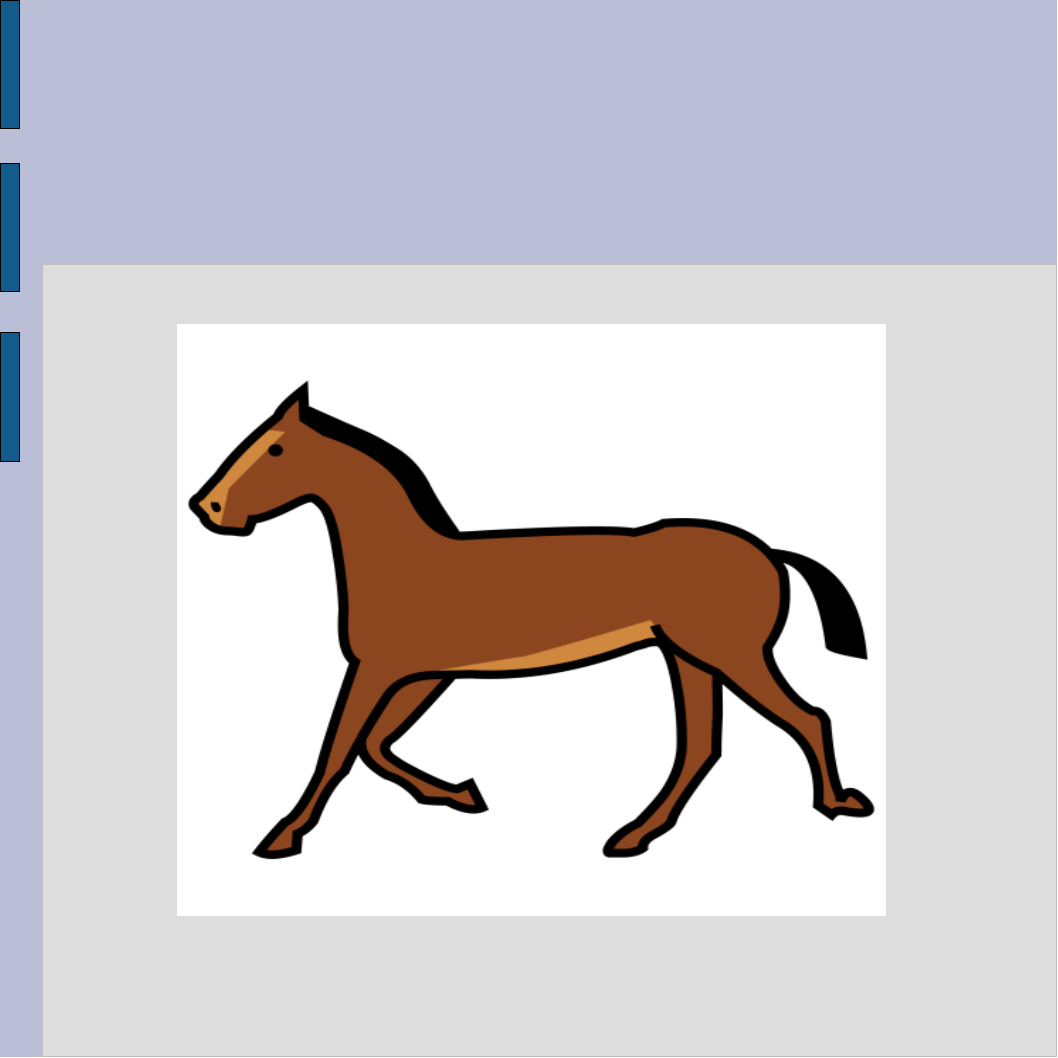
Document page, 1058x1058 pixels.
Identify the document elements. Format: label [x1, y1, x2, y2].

picture [177, 324, 886, 916]
